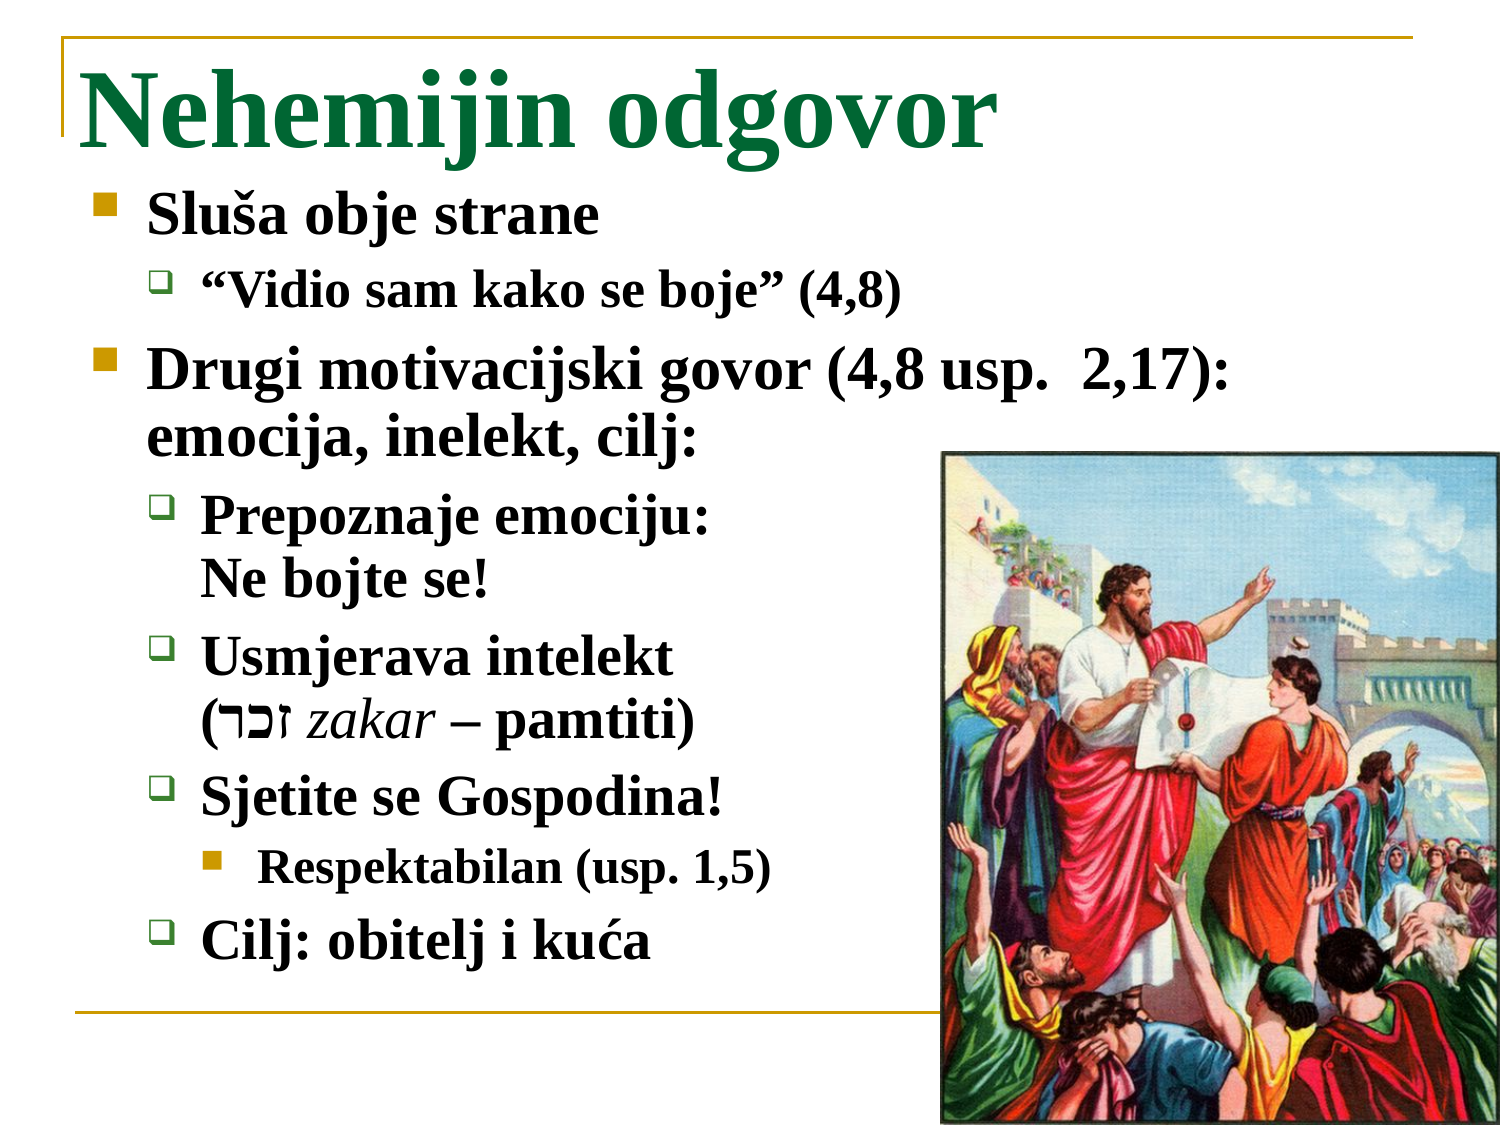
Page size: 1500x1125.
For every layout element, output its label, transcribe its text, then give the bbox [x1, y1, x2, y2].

picture [940, 451, 1500, 1125]
list Sluša obje strane “Vidio sam kako se boje” (4,8) Drugi motivacijski govor (4,8 usp. 2,17): emocija, inelekt, cilj: Prepoznaje emociju: Ne bojte se! Usmjerava intelekt (זכר zakar – pamtiti) Sjetite se Gospodina! Respektabilan (usp. 1,5) Cilj: obitelj i kuća [75, 172, 1426, 1006]
title Nehemijin odgovor [63, 27, 1414, 215]
